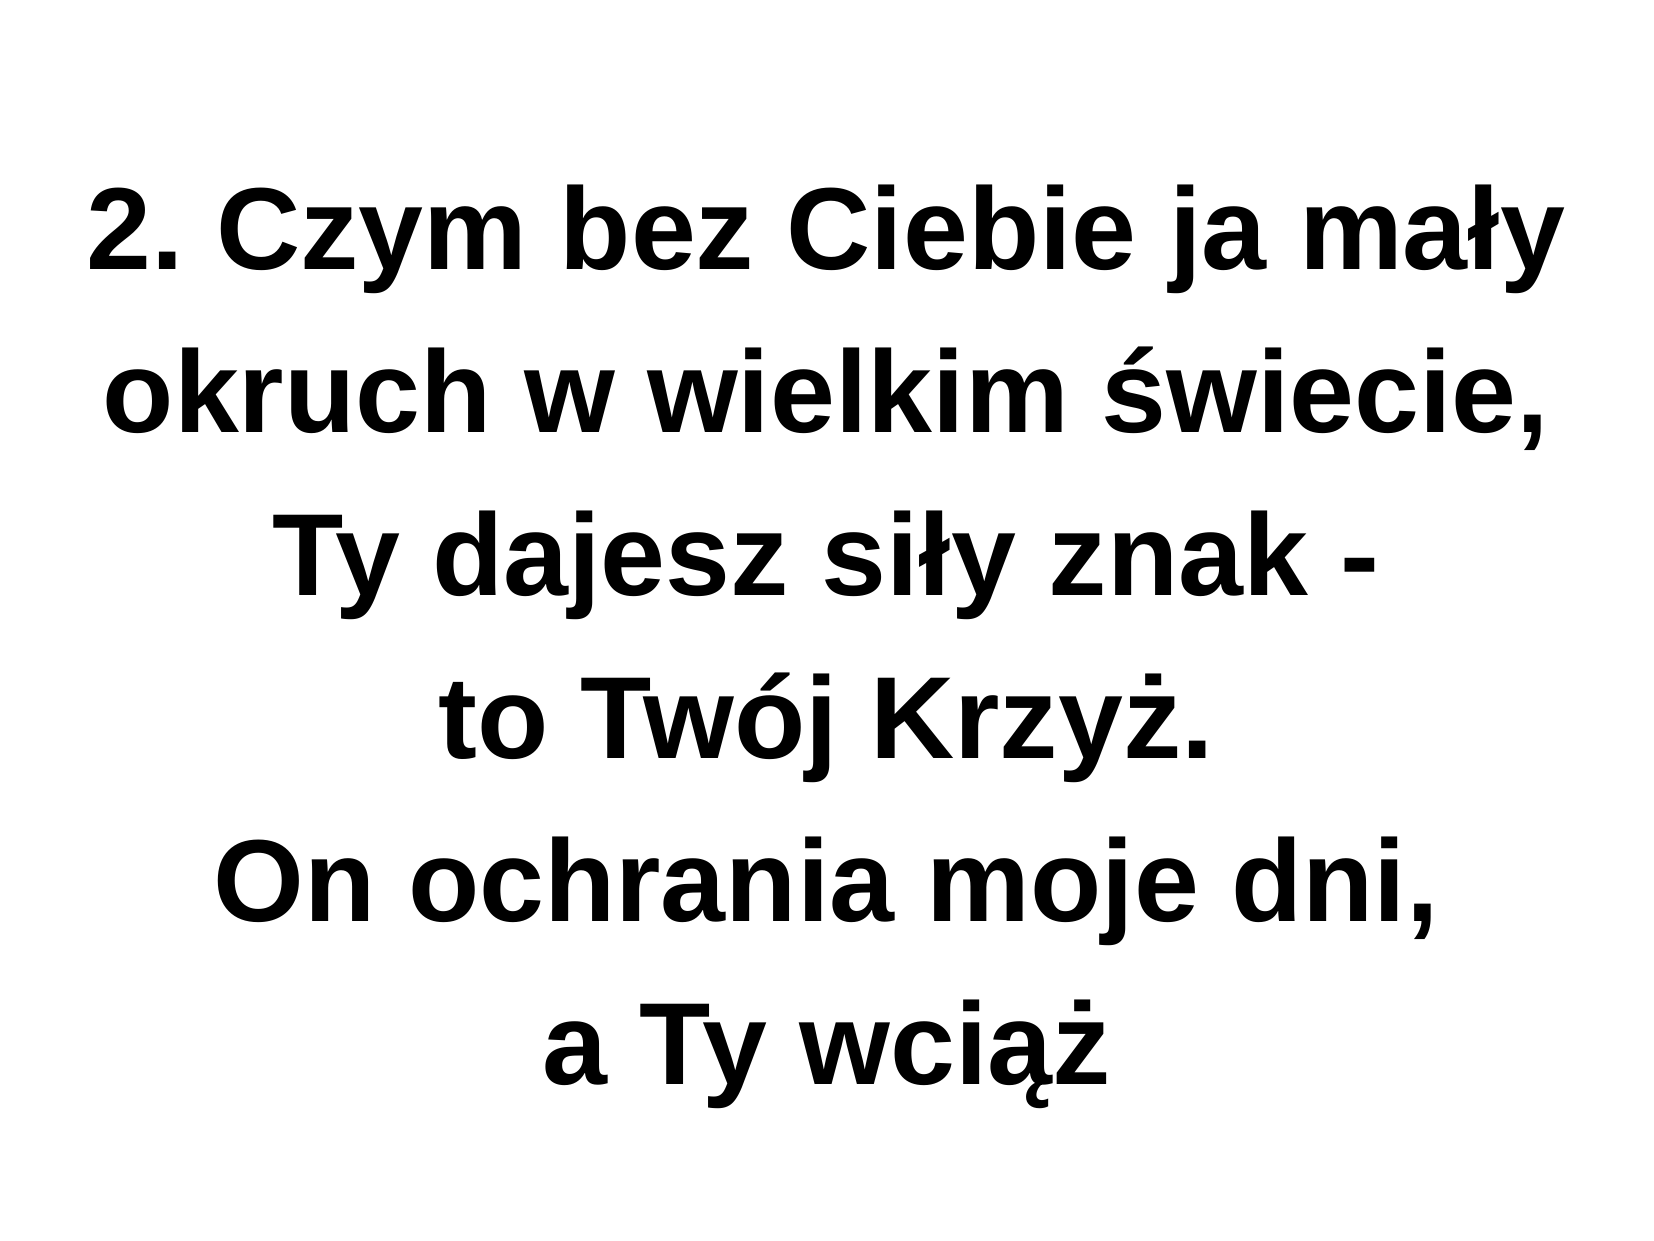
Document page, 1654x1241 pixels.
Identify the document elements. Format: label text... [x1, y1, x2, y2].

subtitle 2. Czym bez Ciebie ja mały okruch w wielkim świecie, Ty dajesz siły znak - to Twój Krzyż. On ochrania moje dni, a Ty wciąż [0, 0, 1654, 1241]
